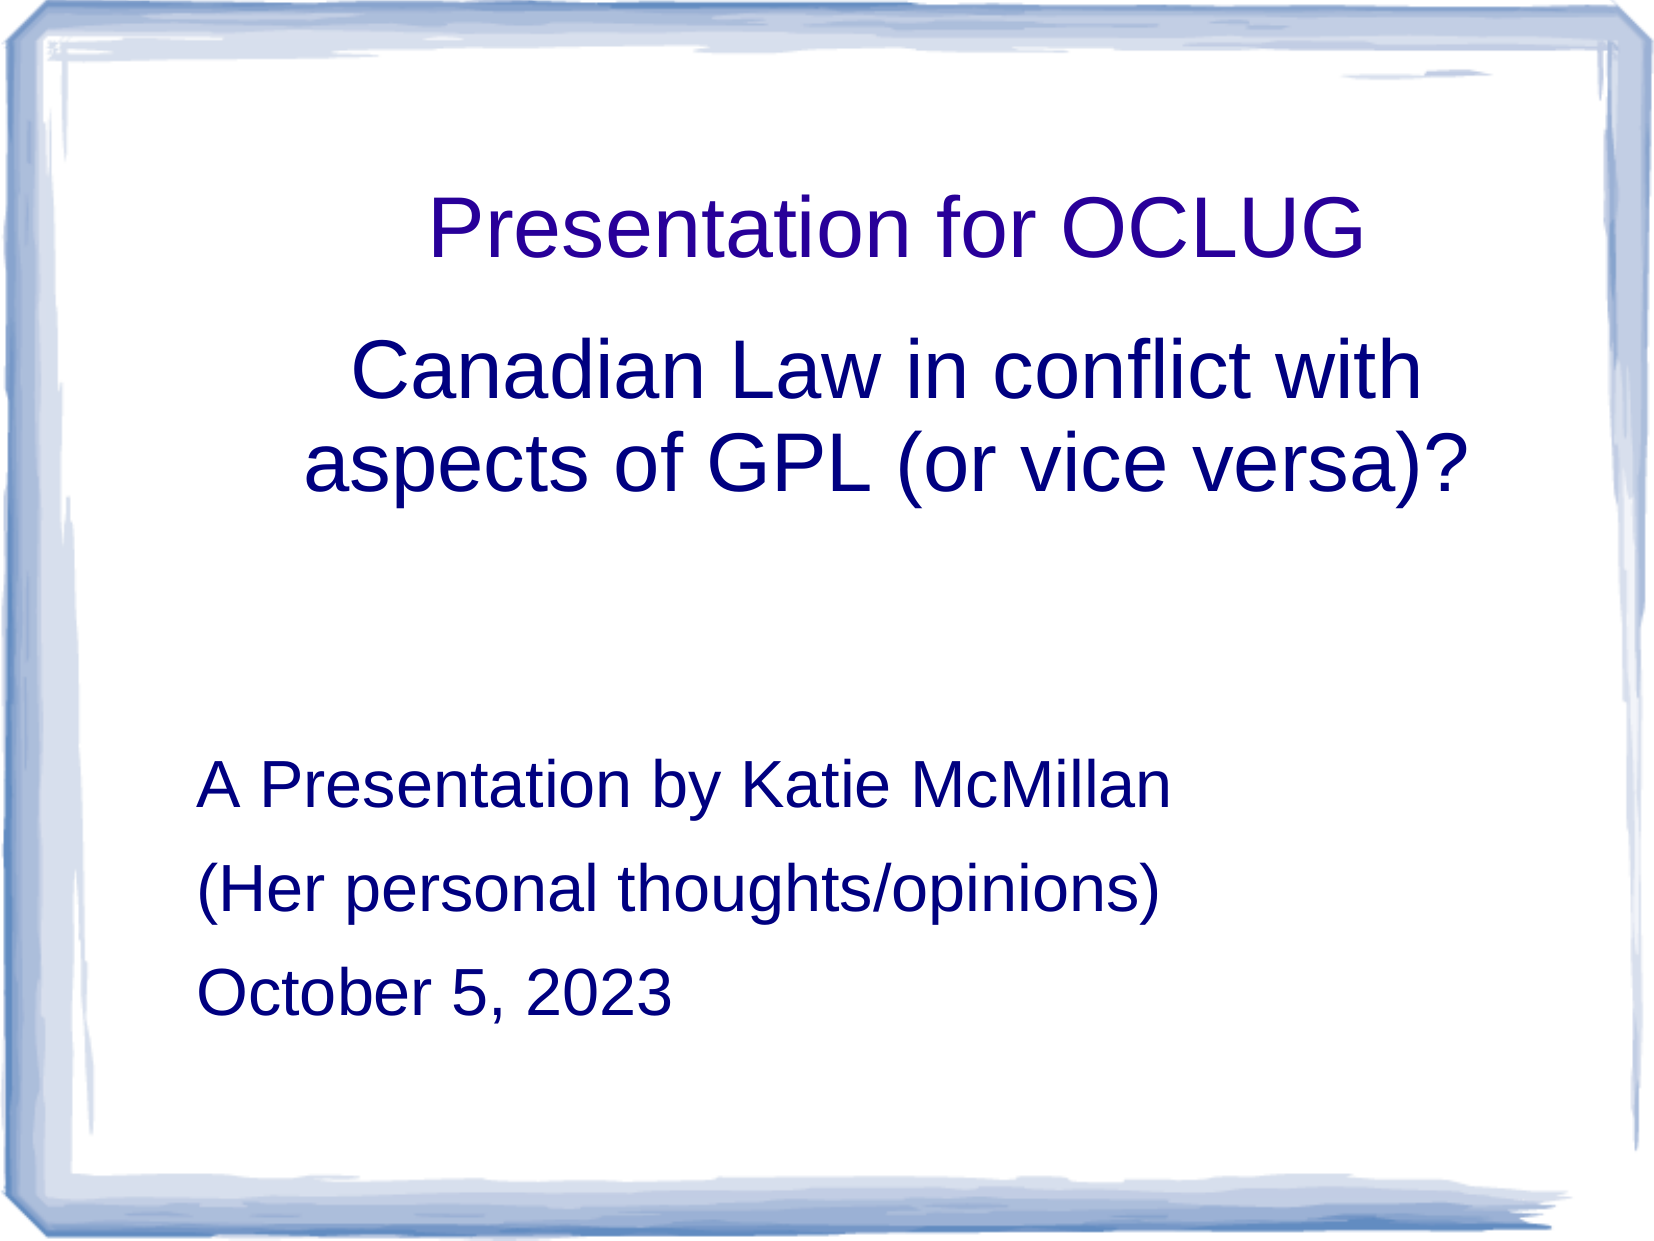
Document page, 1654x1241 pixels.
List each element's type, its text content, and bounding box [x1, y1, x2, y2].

title Presentation for OCLUG [153, 123, 1642, 331]
picture [0, 0, 1654, 1241]
list Canadian Law in conflict with aspects of GPL (or vice versa)? A Presentation by Katie McMillan (Her personal thoughts/opinions) October 5, 2023 [125, 323, 1579, 1030]
